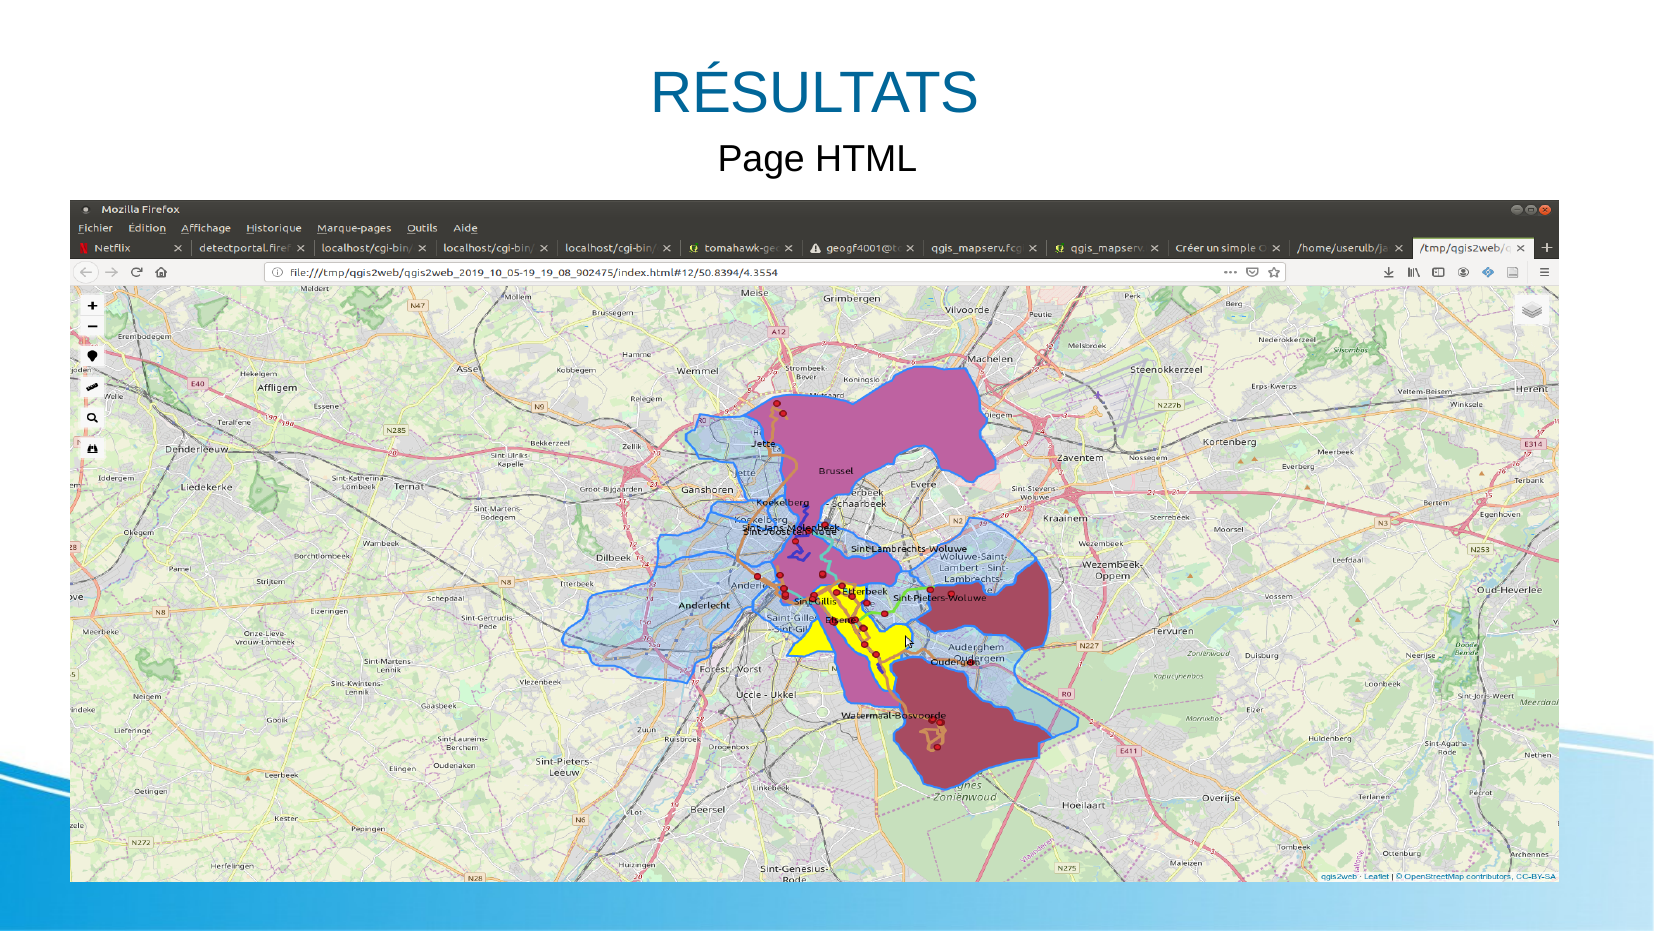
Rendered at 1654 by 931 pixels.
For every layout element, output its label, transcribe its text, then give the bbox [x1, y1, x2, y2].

picture [0, 200, 1654, 931]
title RÉSULTATS [70, 11, 1559, 168]
text_box Page HTML [702, 129, 935, 189]
